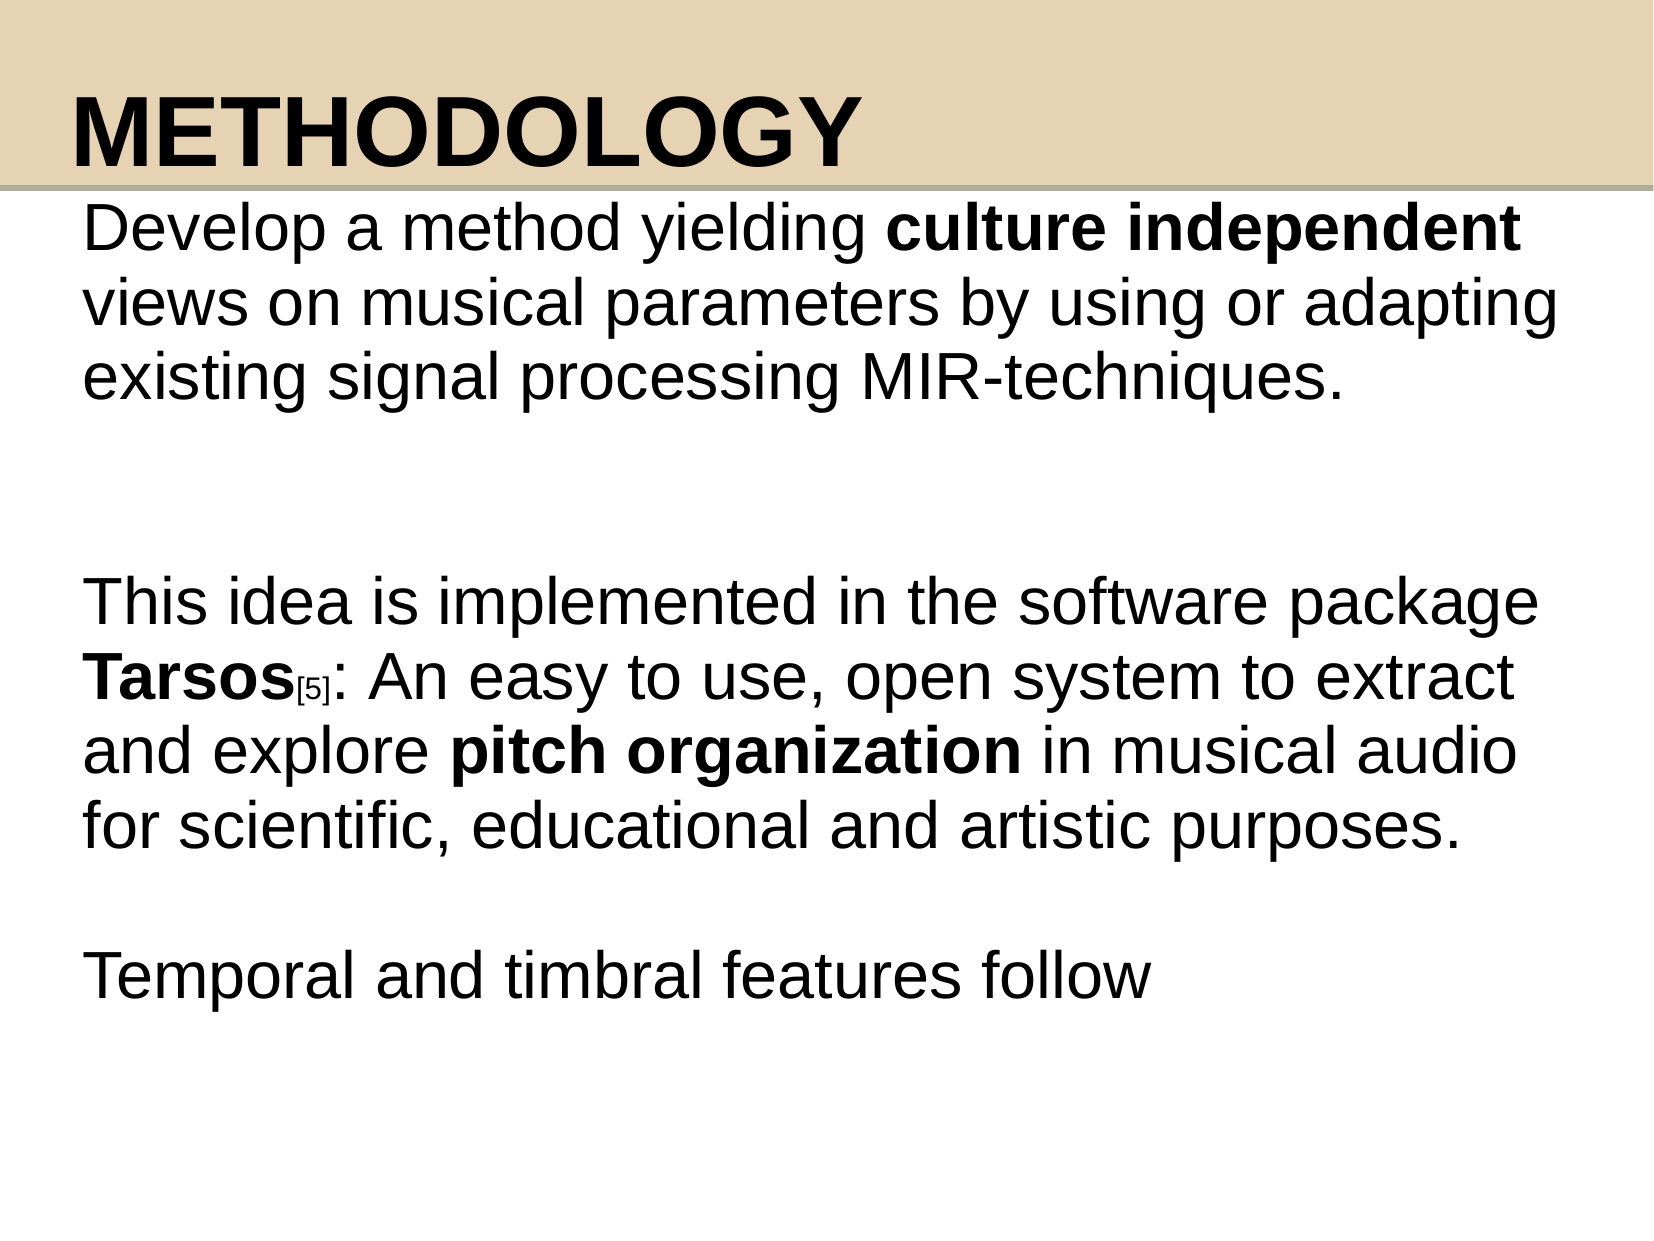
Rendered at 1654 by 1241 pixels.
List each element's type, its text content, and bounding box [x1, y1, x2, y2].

title METHODOLOGY [0, 0, 1654, 188]
subtitle Develop a method yielding culture independent views on musical parameters by using or adapting existing signal processing MIR-techniques. This idea is implemented in the software package Tarsos[5]: An easy to use, open system to extract and explore pitch organization in musical audio for scientific, educational and artistic purposes. Temporal and timbral features follow [82, 213, 1571, 1186]
